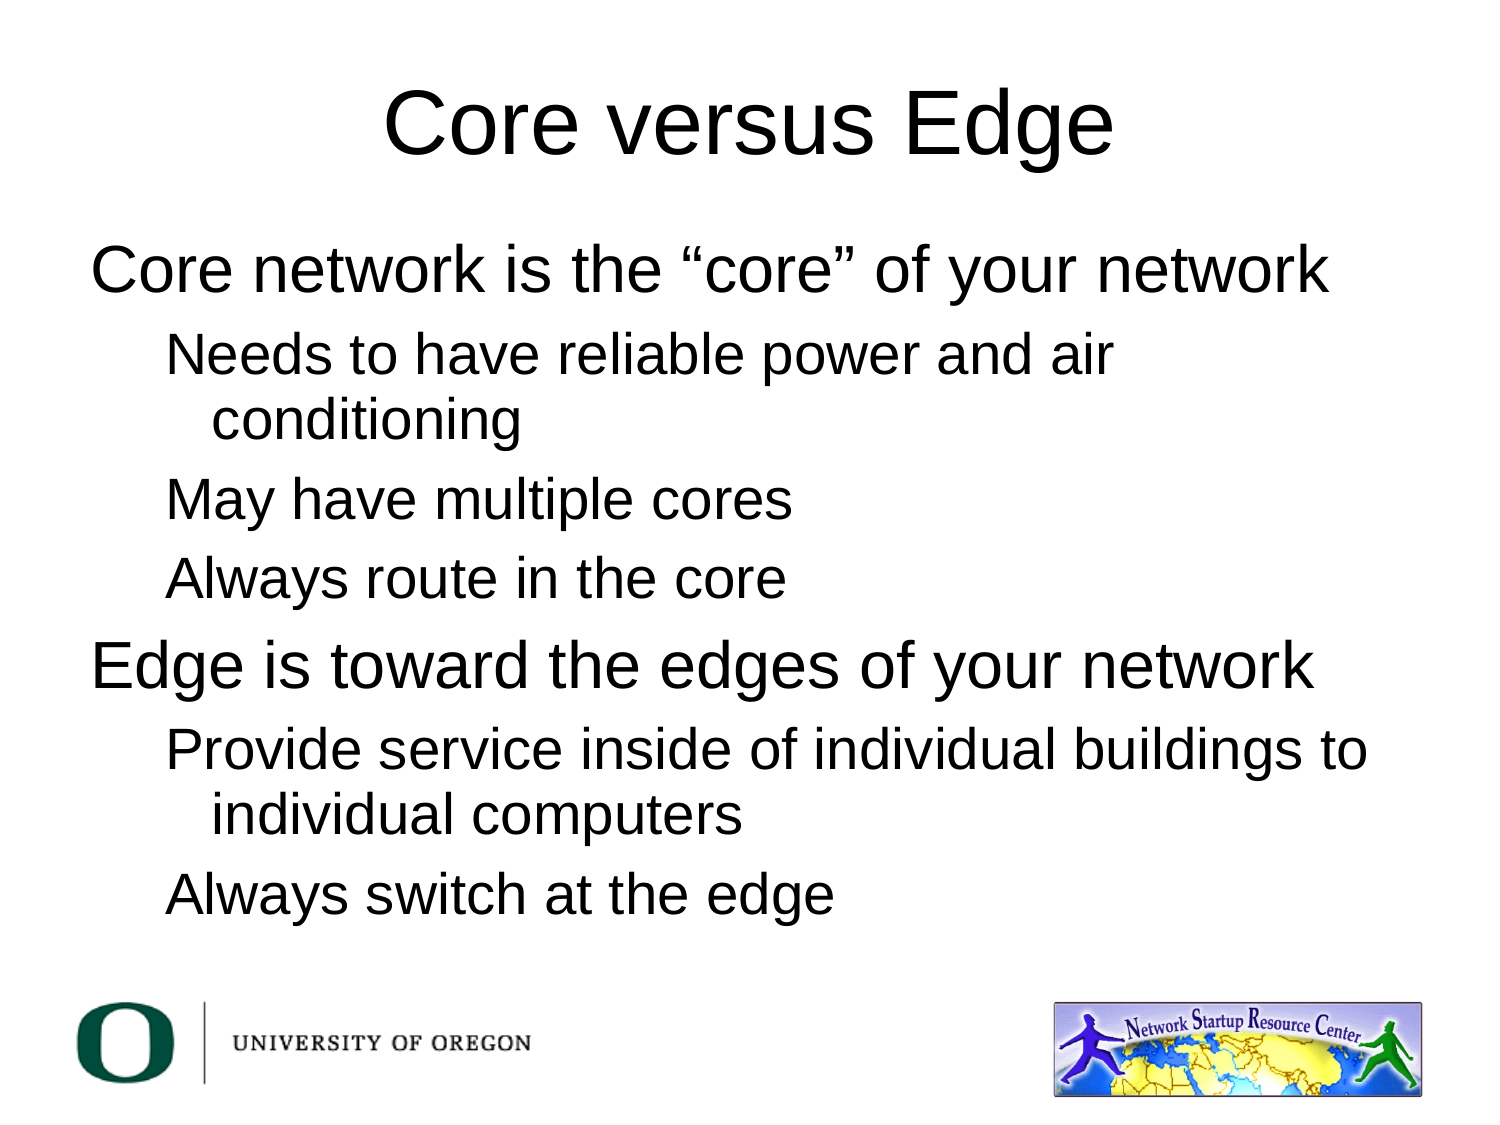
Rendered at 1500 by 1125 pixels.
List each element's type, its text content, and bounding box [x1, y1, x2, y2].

picture [1050, 999, 1426, 1100]
picture [62, 998, 546, 1088]
list Core network is the “core” of your network Needs to have reliable power and air conditioning May have multiple cores Always route in the core Edge is toward the edges of your network Provide service inside of individual buildings to individual computers Always switch at the edge [75, 224, 1413, 980]
title Core versus Edge [75, 45, 1426, 201]
